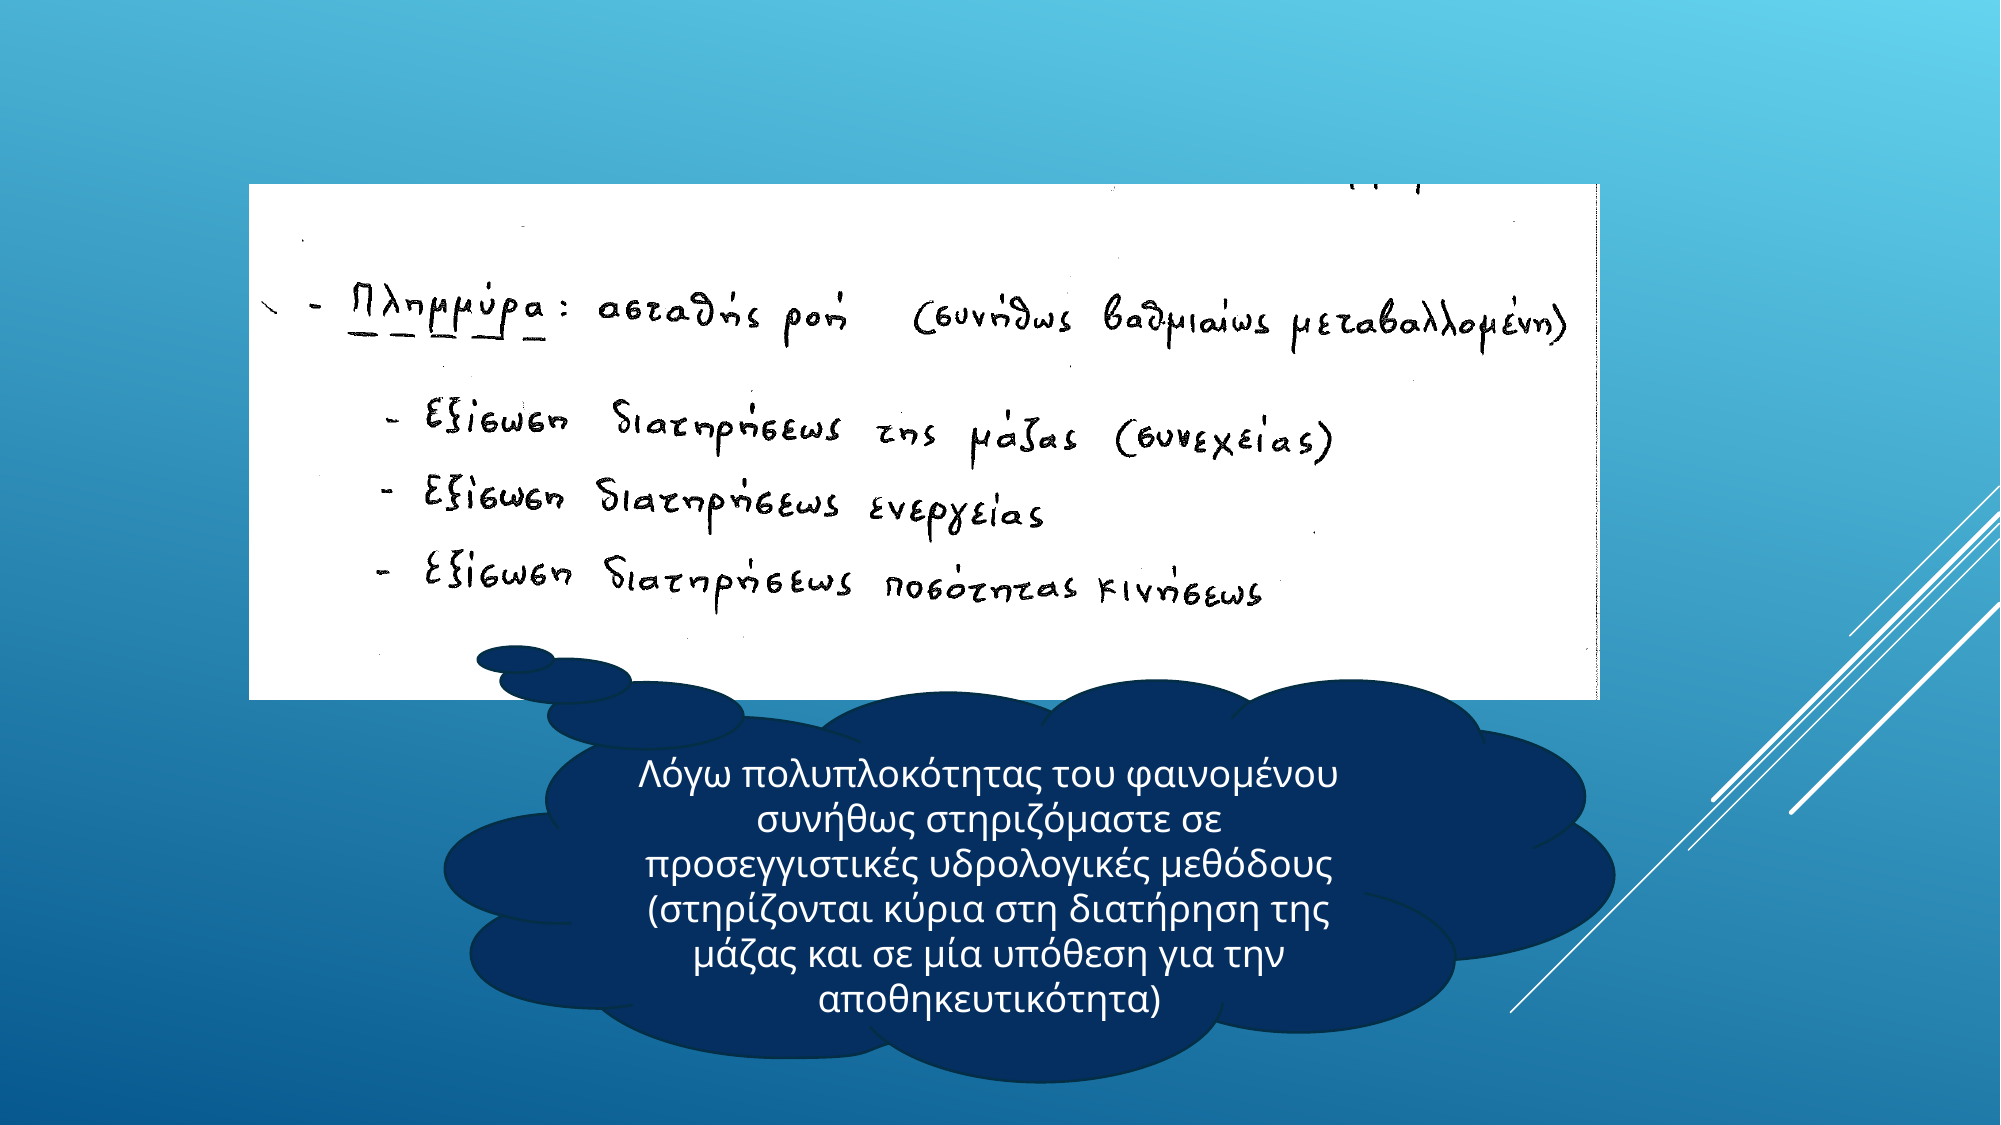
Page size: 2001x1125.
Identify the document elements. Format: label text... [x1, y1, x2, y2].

text_box Λόγω πολυπλοκότητας του φαινομένου συνήθως στηριζόμαστε σε προσεγγιστικές υδρολογικές μεθόδους (στηρίζονται κύρια στη διατήρηση της μάζας και σε μία υπόθεση για την αποθηκευτικότητα) [444, 646, 1615, 1083]
picture [249, 184, 1600, 700]
